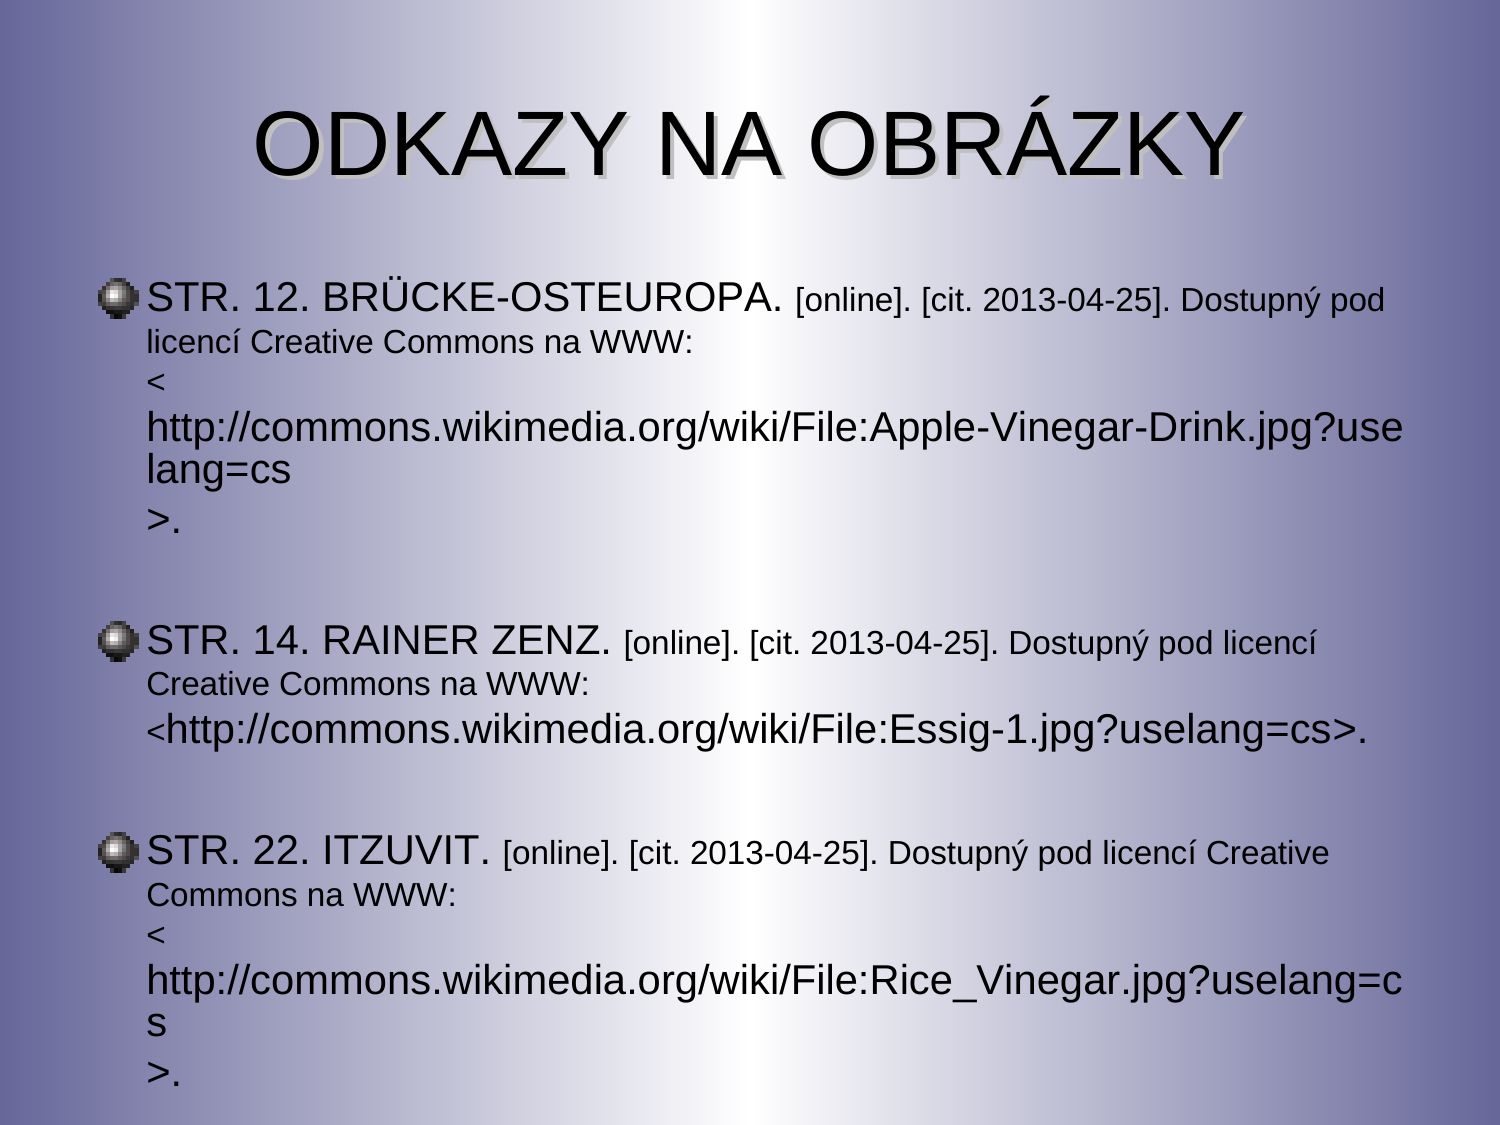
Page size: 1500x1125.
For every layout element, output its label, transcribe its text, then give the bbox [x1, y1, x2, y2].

list STR. 12. BRÜCKE-OSTEUROPA. [online]. [cit. 2013-04-25]. Dostupný pod licencí Creative Commons na WWW: <http://commons.wikimedia.org/wiki/File:Apple-Vinegar-Drink.jpg?uselang=cs>. STR. 14. RAINER ZENZ. [online]. [cit. 2013-04-25]. Dostupný pod licencí Creative Commons na WWW: <http://commons.wikimedia.org/wiki/File:Essig-1.jpg?uselang=cs>. STR. 22. ITZUVIT. [online]. [cit. 2013-04-25]. Dostupný pod licencí Creative Commons na WWW: <http://commons.wikimedia.org/wiki/File:Rice_Vinegar.jpg?uselang=cs>. [75, 262, 1426, 1080]
title ODKAZY NA OBRÁZKY [75, 45, 1426, 233]
